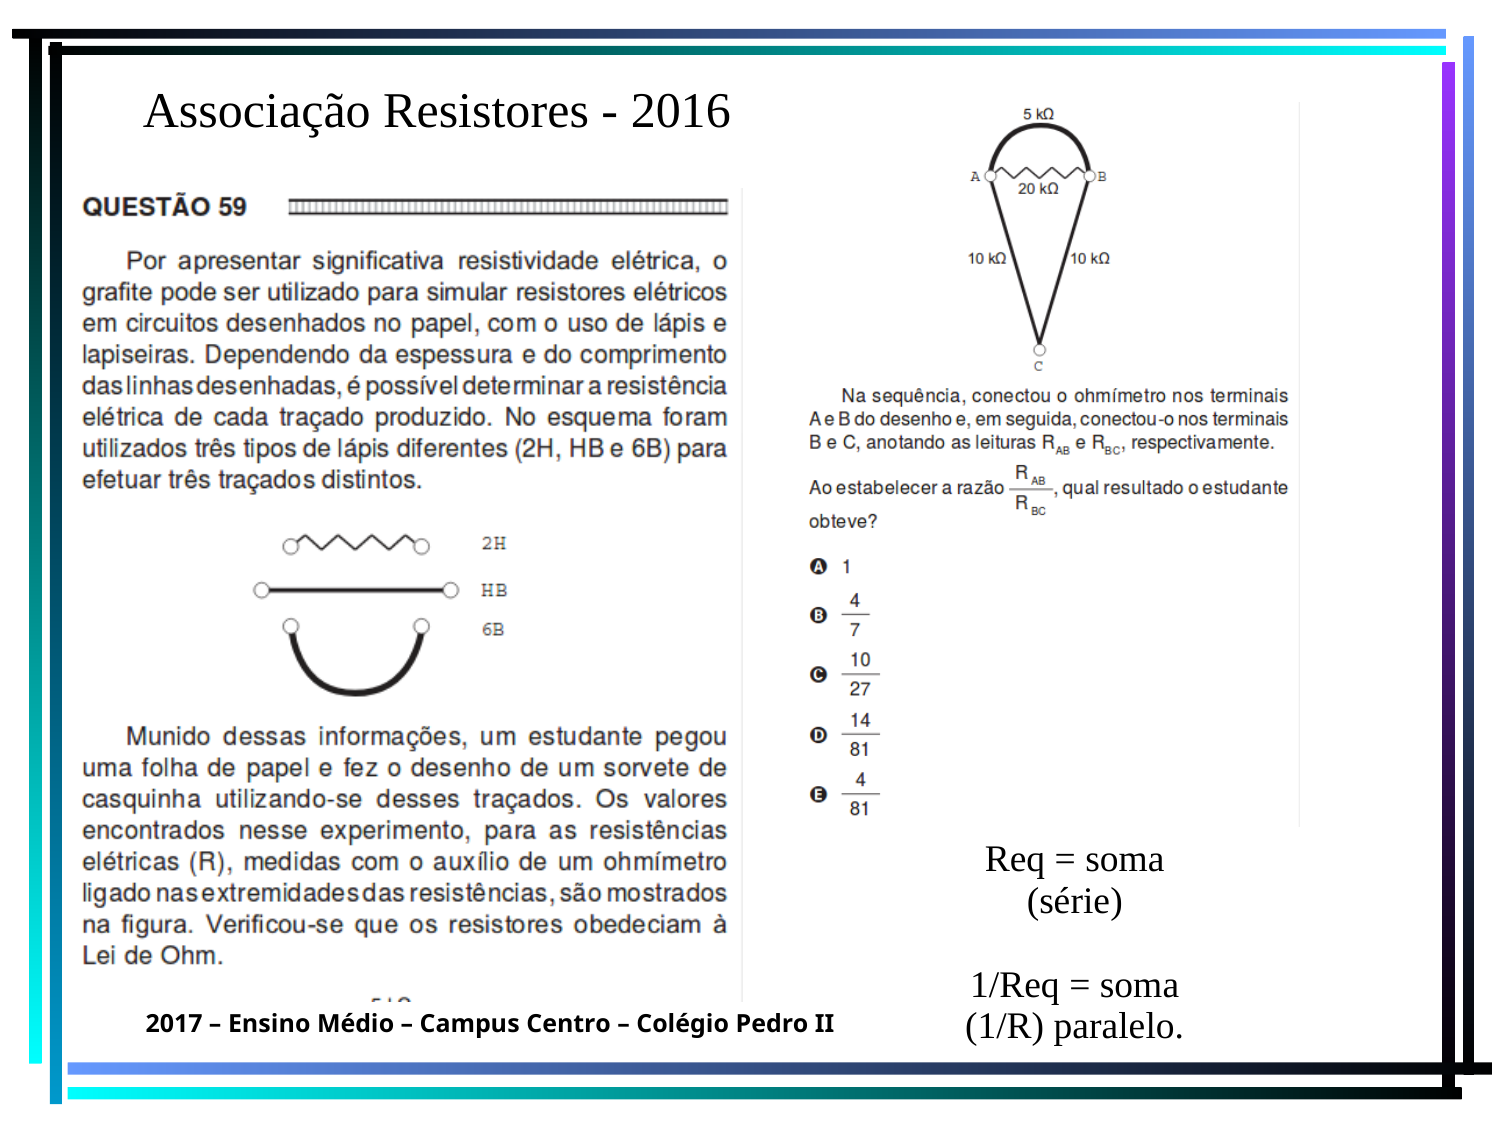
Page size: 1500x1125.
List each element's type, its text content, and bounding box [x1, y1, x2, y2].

text_box 2017 – Ensino Médio – Campus Centro – Colégio Pedro II [130, 1001, 851, 1047]
picture [0, 0, 1500, 1125]
title Associação Resistores - 2016 [70, 70, 804, 154]
title Req = soma (série) 1/Req = soma (1/R) paralelo. [921, 827, 1229, 1028]
